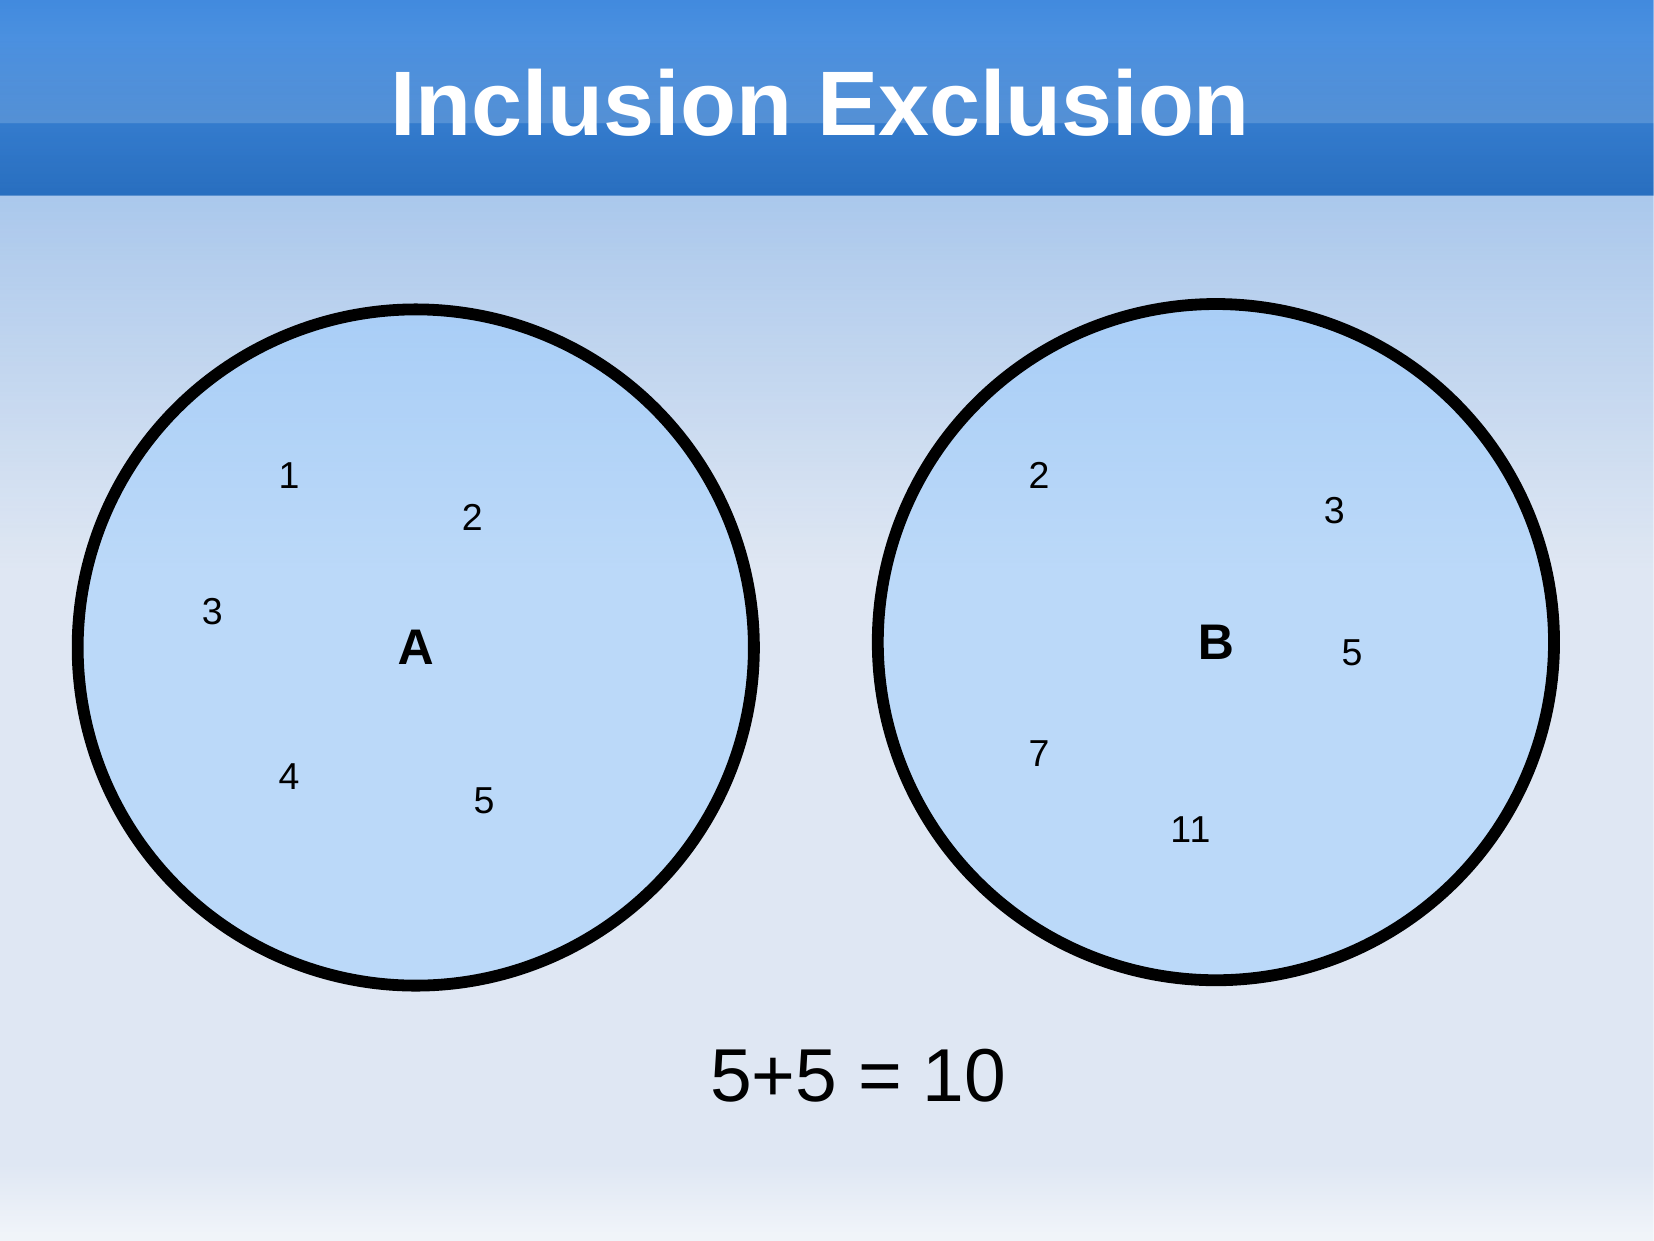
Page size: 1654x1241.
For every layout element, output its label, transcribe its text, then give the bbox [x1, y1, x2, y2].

text_box 4 [263, 748, 337, 810]
text_box 2 [447, 488, 520, 550]
text_box 3 [1309, 482, 1383, 544]
text_box 5 [458, 772, 532, 834]
picture [0, 0, 1654, 1241]
text_box A [77, 309, 754, 986]
text_box 11 [1155, 801, 1229, 863]
title Inclusion Exclusion [76, 0, 1565, 208]
text_box 5+5 = 10 [455, 1026, 1261, 1135]
text_box 7 [1013, 724, 1087, 787]
text_box 1 [263, 447, 337, 509]
text_box 2 [1013, 447, 1087, 509]
text_box B [877, 304, 1555, 981]
text_box 5 [1326, 624, 1400, 686]
text_box 3 [187, 583, 260, 645]
